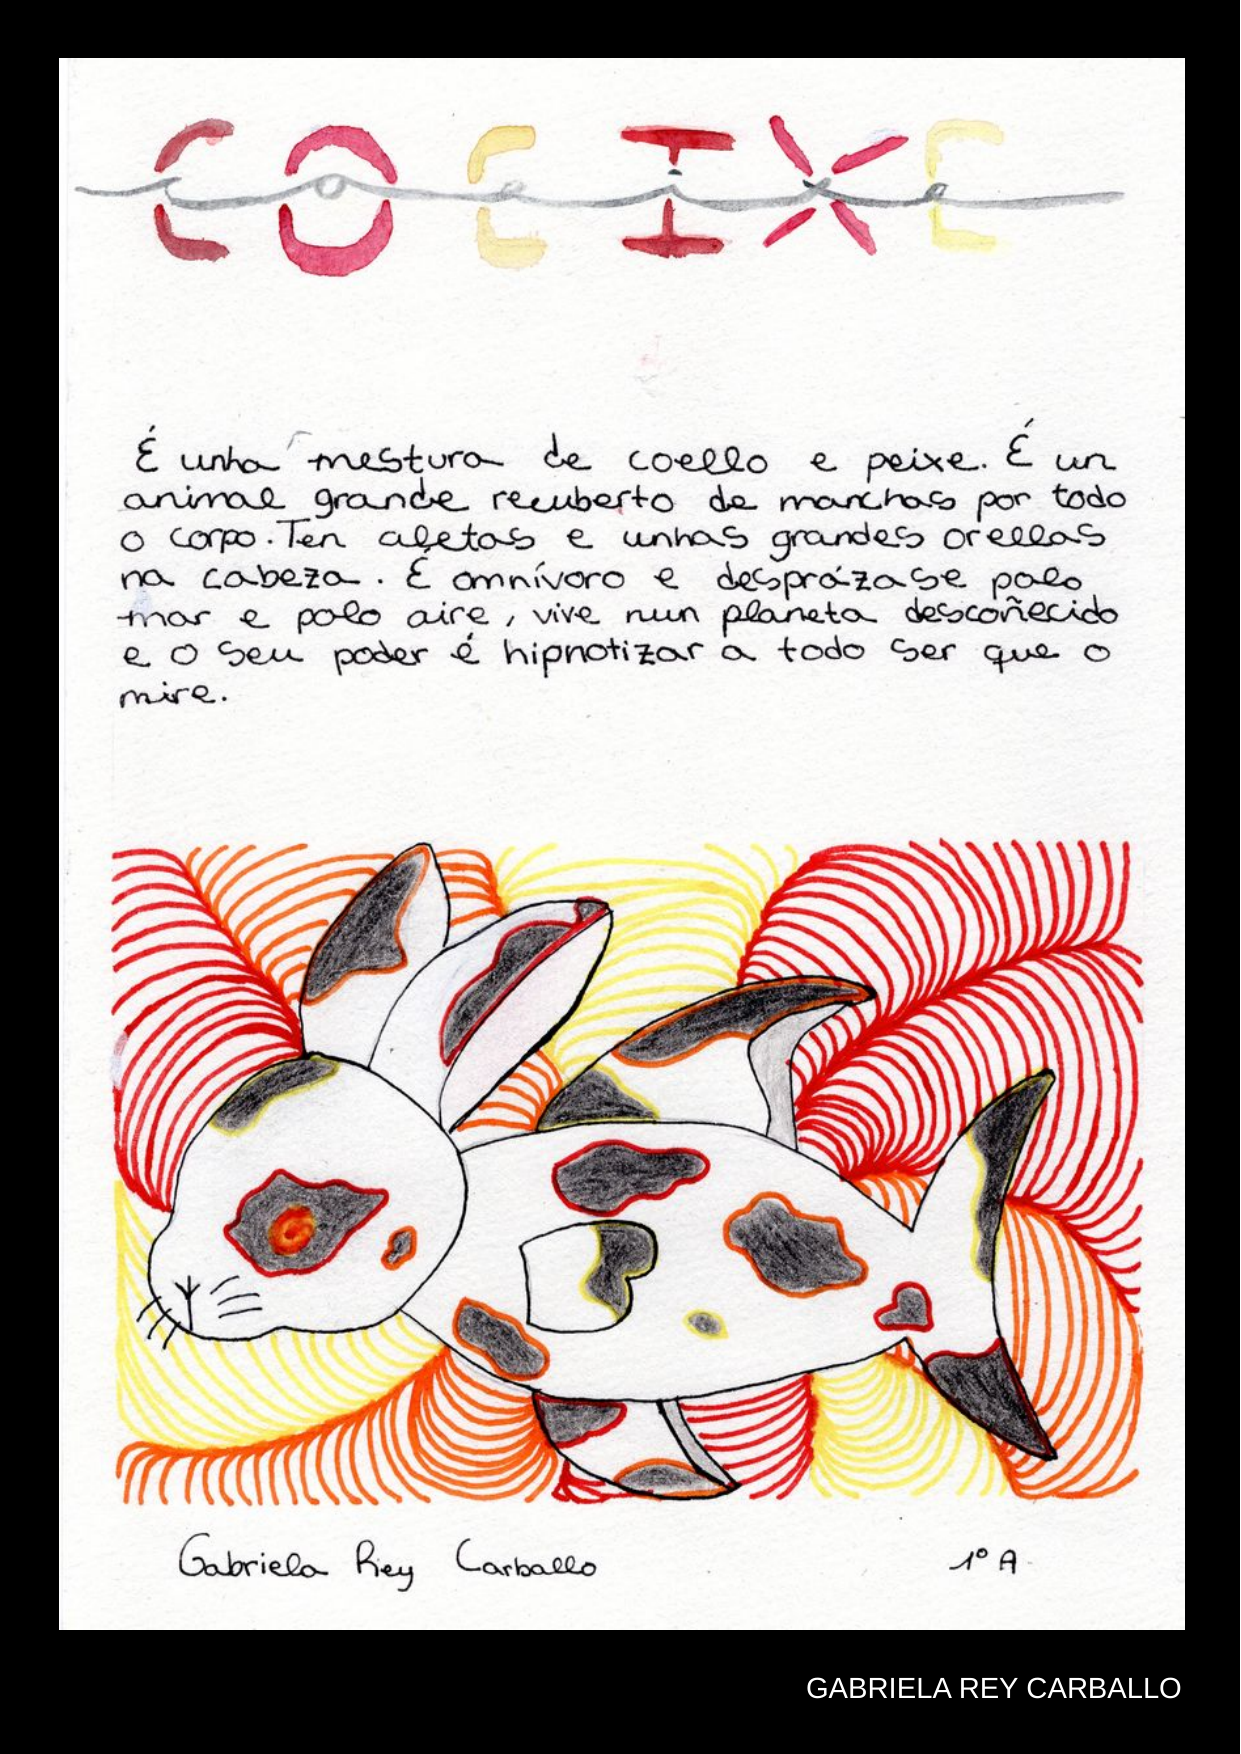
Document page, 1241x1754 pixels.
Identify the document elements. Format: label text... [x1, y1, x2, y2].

text_box GABRIELA REY CARBALLO [791, 1665, 1211, 1725]
picture [59, 58, 1185, 1630]
